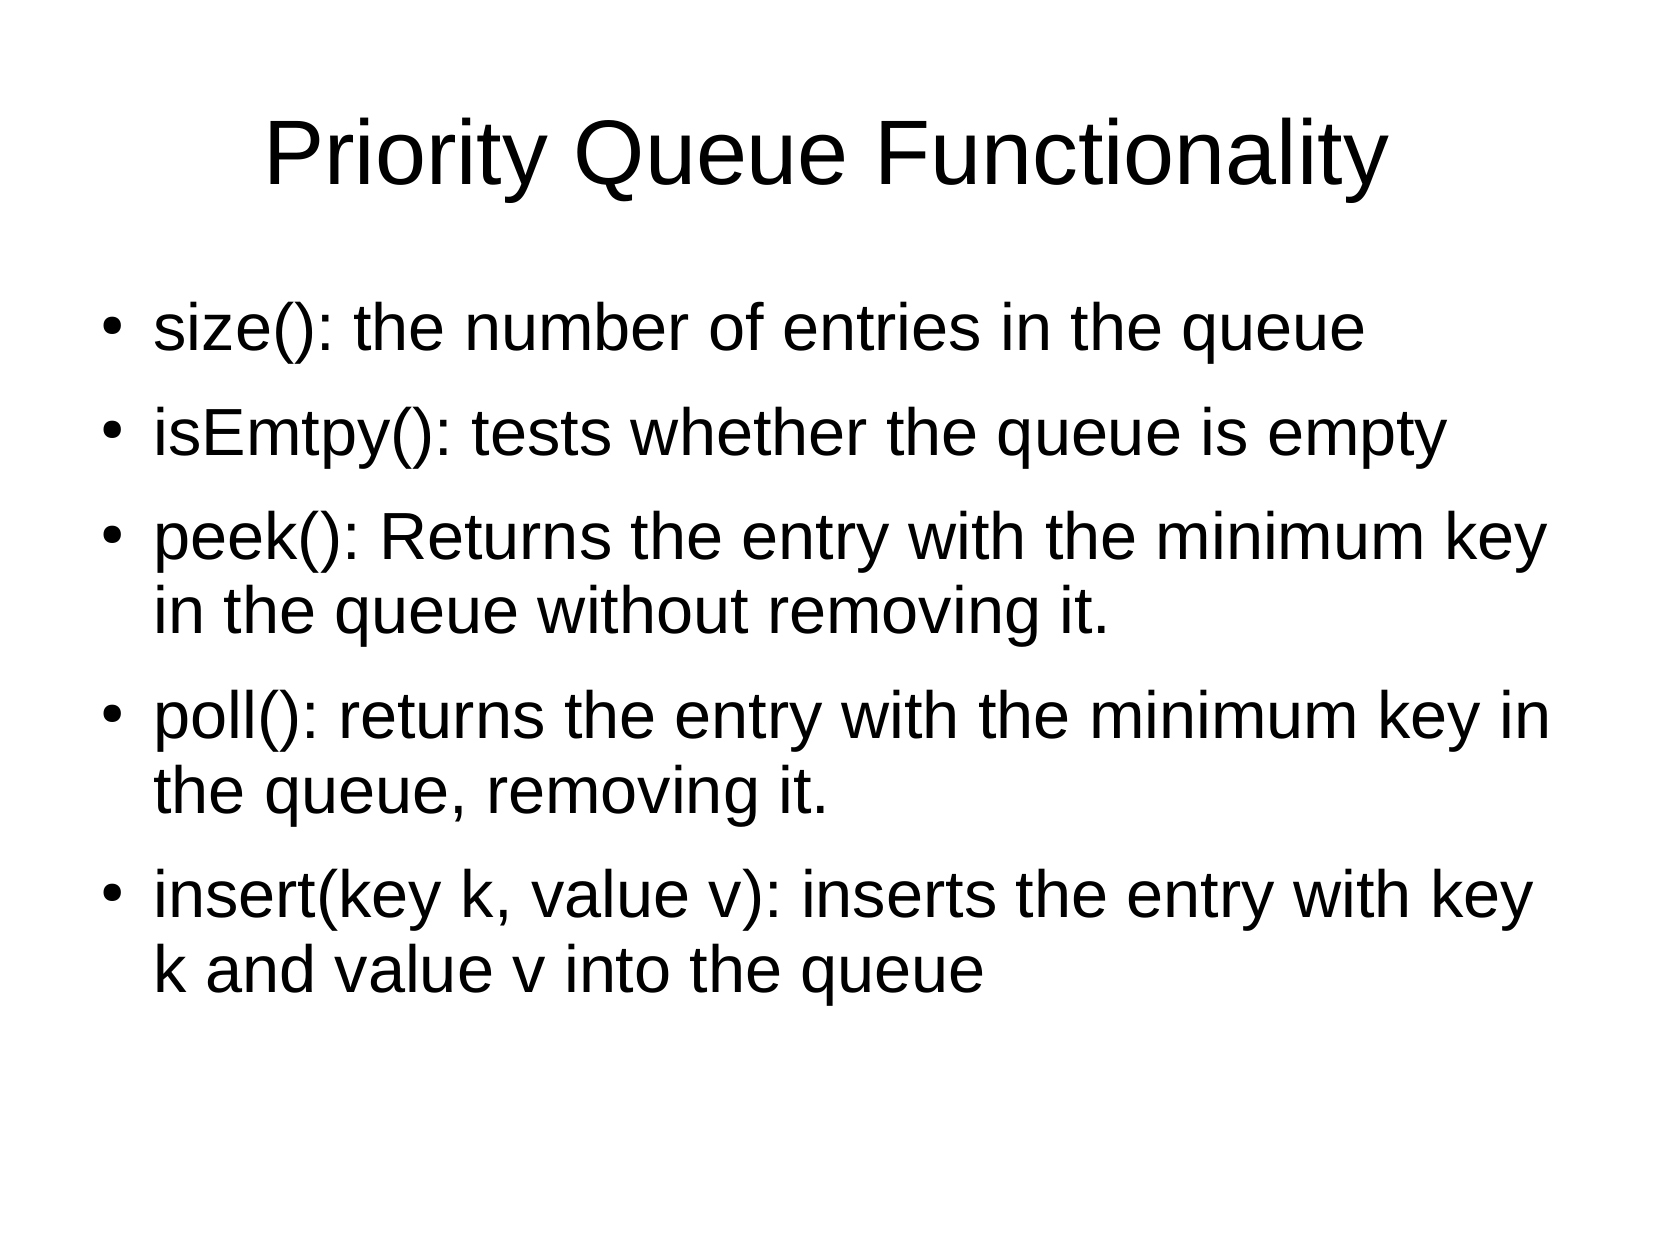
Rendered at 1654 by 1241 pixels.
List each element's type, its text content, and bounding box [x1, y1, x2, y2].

list size(): the number of entries in the queue isEmtpy(): tests whether the queue is empty peek(): Returns the entry with the minimum key in the queue without removing it. poll(): returns the entry with the minimum key in the queue, removing it. insert(key k, value v): inserts the entry with key k and value v into the queue [82, 290, 1571, 1094]
title Priority Queue Functionality [82, 49, 1571, 257]
